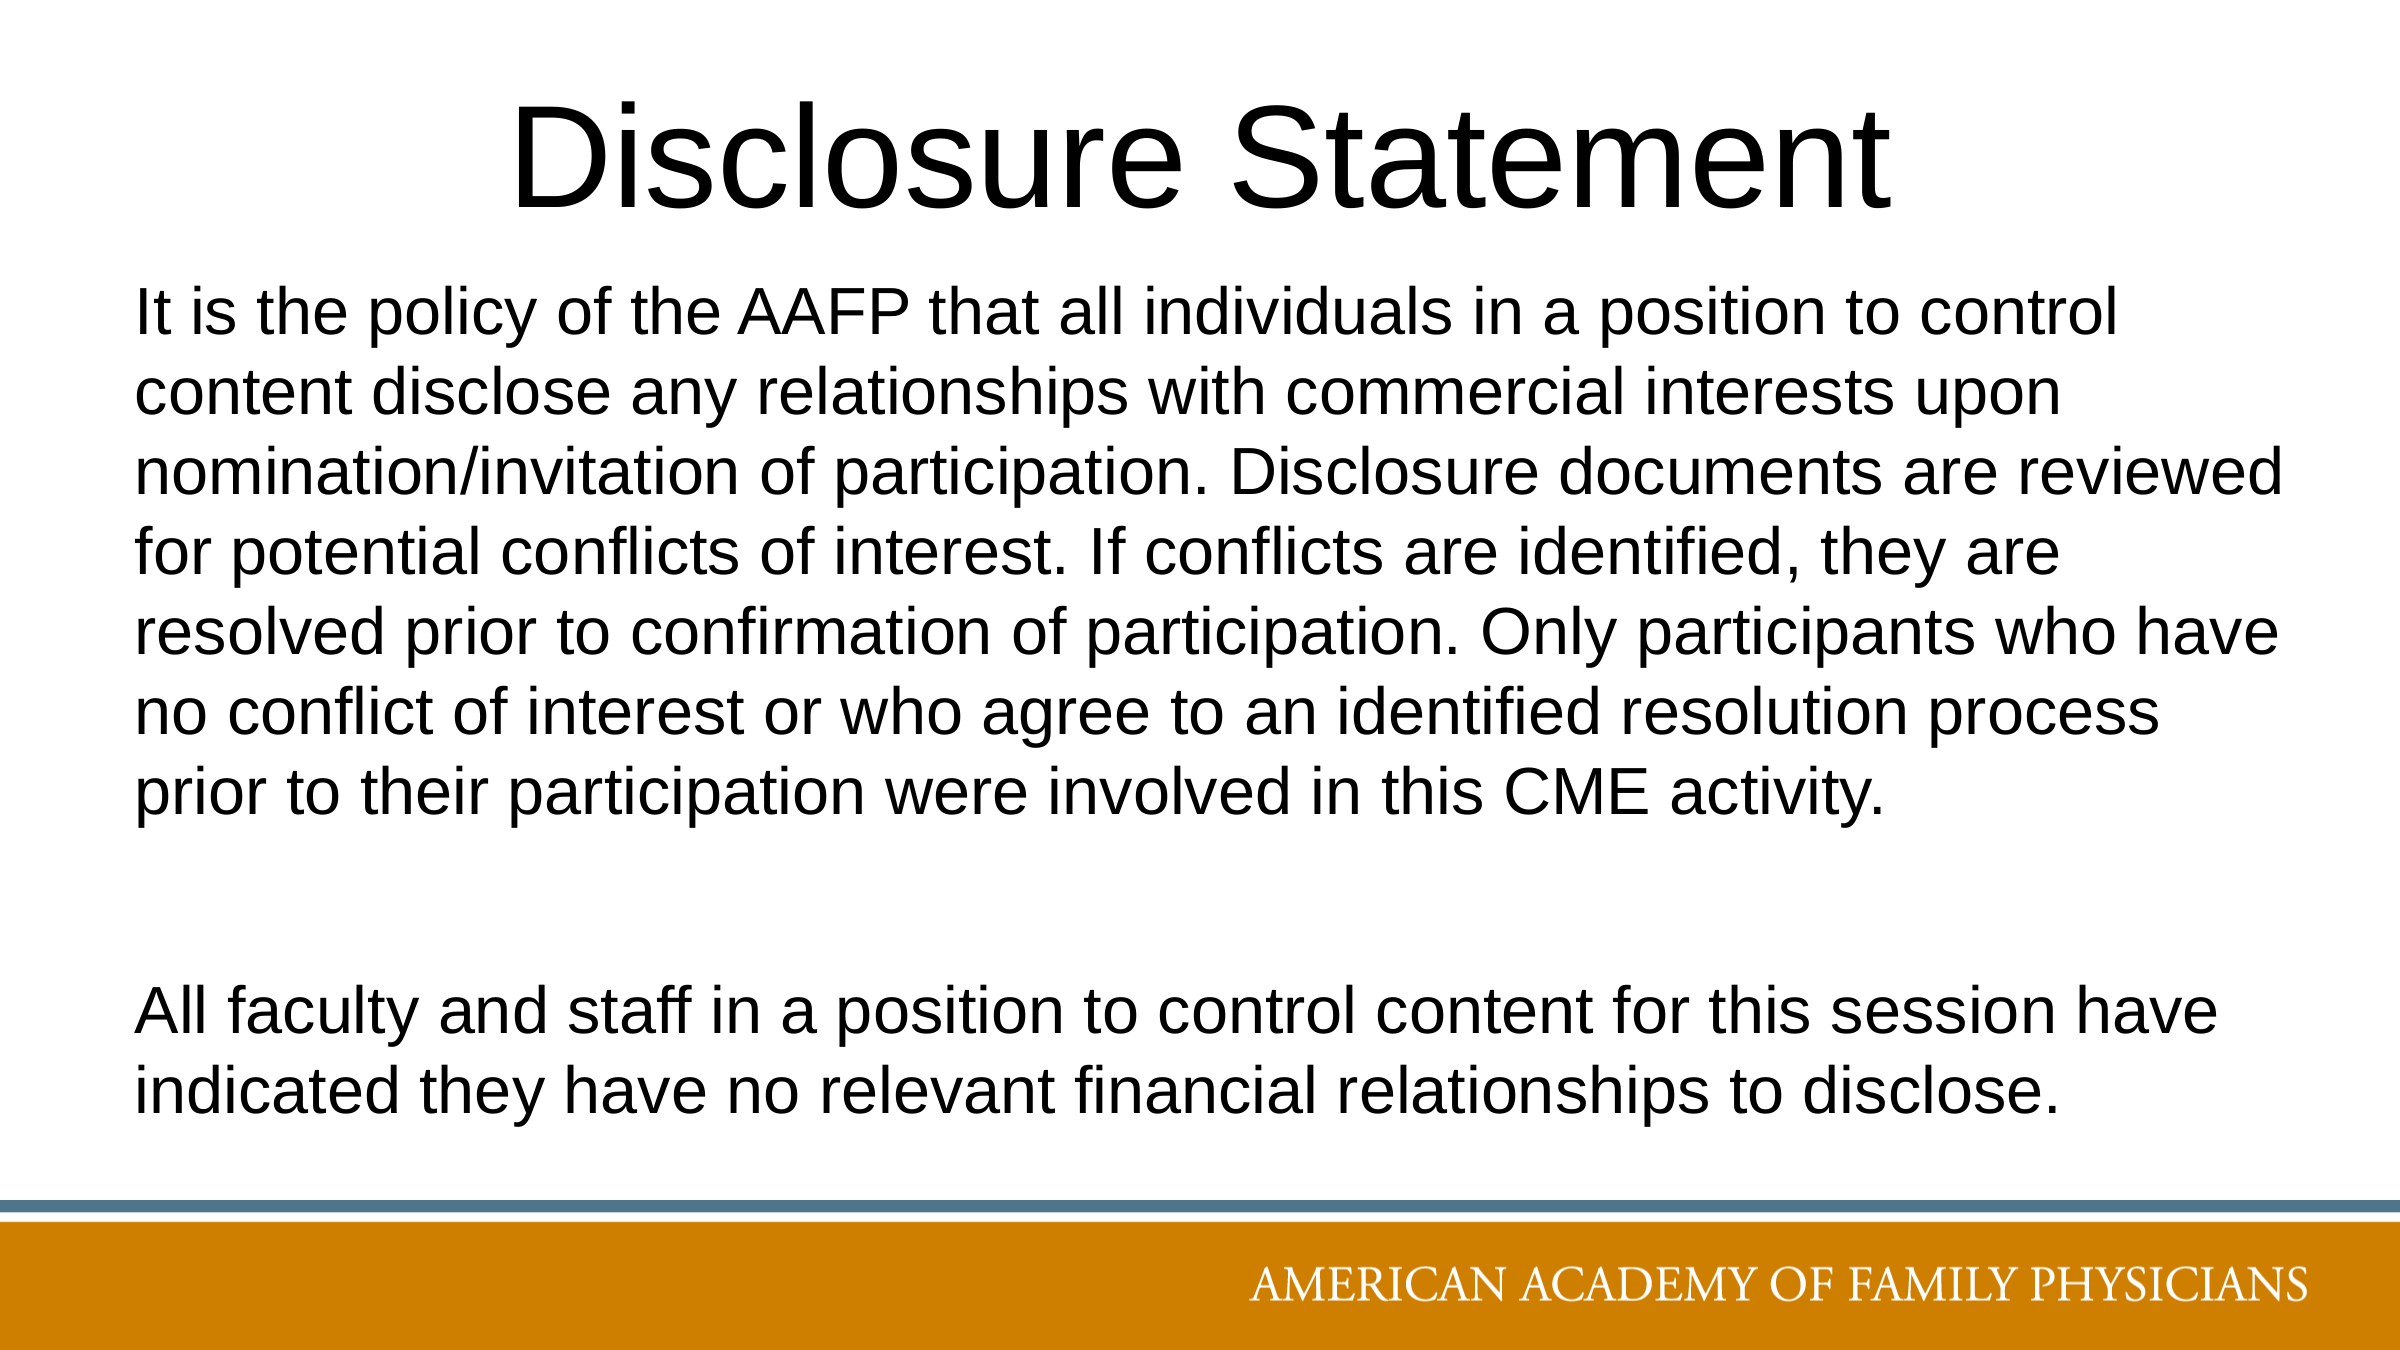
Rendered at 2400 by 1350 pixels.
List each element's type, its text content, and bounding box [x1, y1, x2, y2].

title Disclosure Statement [120, 54, 2280, 260]
picture [0, 1200, 2400, 1350]
list It is the policy of the AAFP that all individuals in a position to control content disclose any relationships with commercial interests upon nomination/invitation of participation. Disclosure documents are reviewed for potential conflicts of interest. If conflicts are identified, they are resolved prior to confirmation of participation. Only participants who have no conflict of interest or who agree to an identified resolution process prior to their participation were involved in this CME activity. All faculty and staff in a position to control content for this session have indicated they have no relevant financial relationships to disclose. [120, 260, 2327, 1177]
